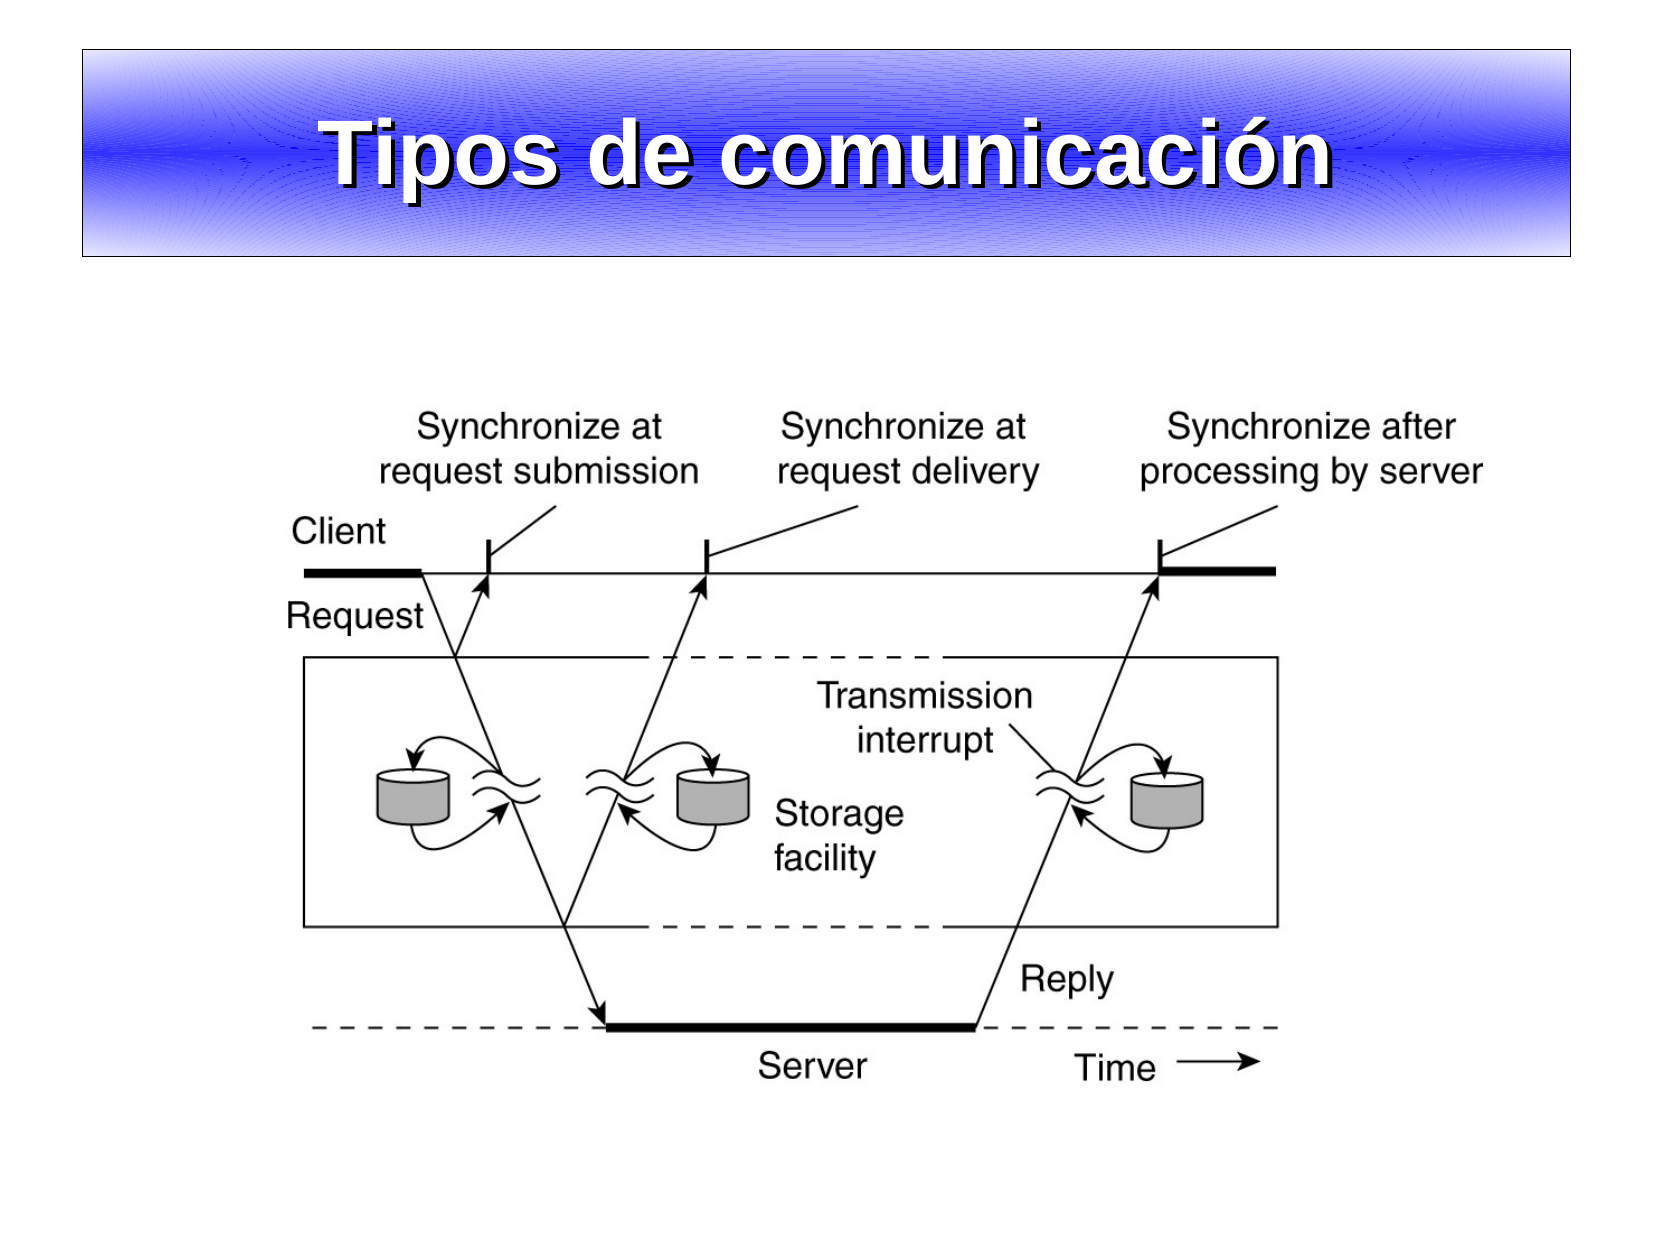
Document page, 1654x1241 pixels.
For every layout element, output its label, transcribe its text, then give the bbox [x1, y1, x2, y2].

title Tipos de comunicación [82, 49, 1571, 257]
picture [285, 404, 1483, 1089]
